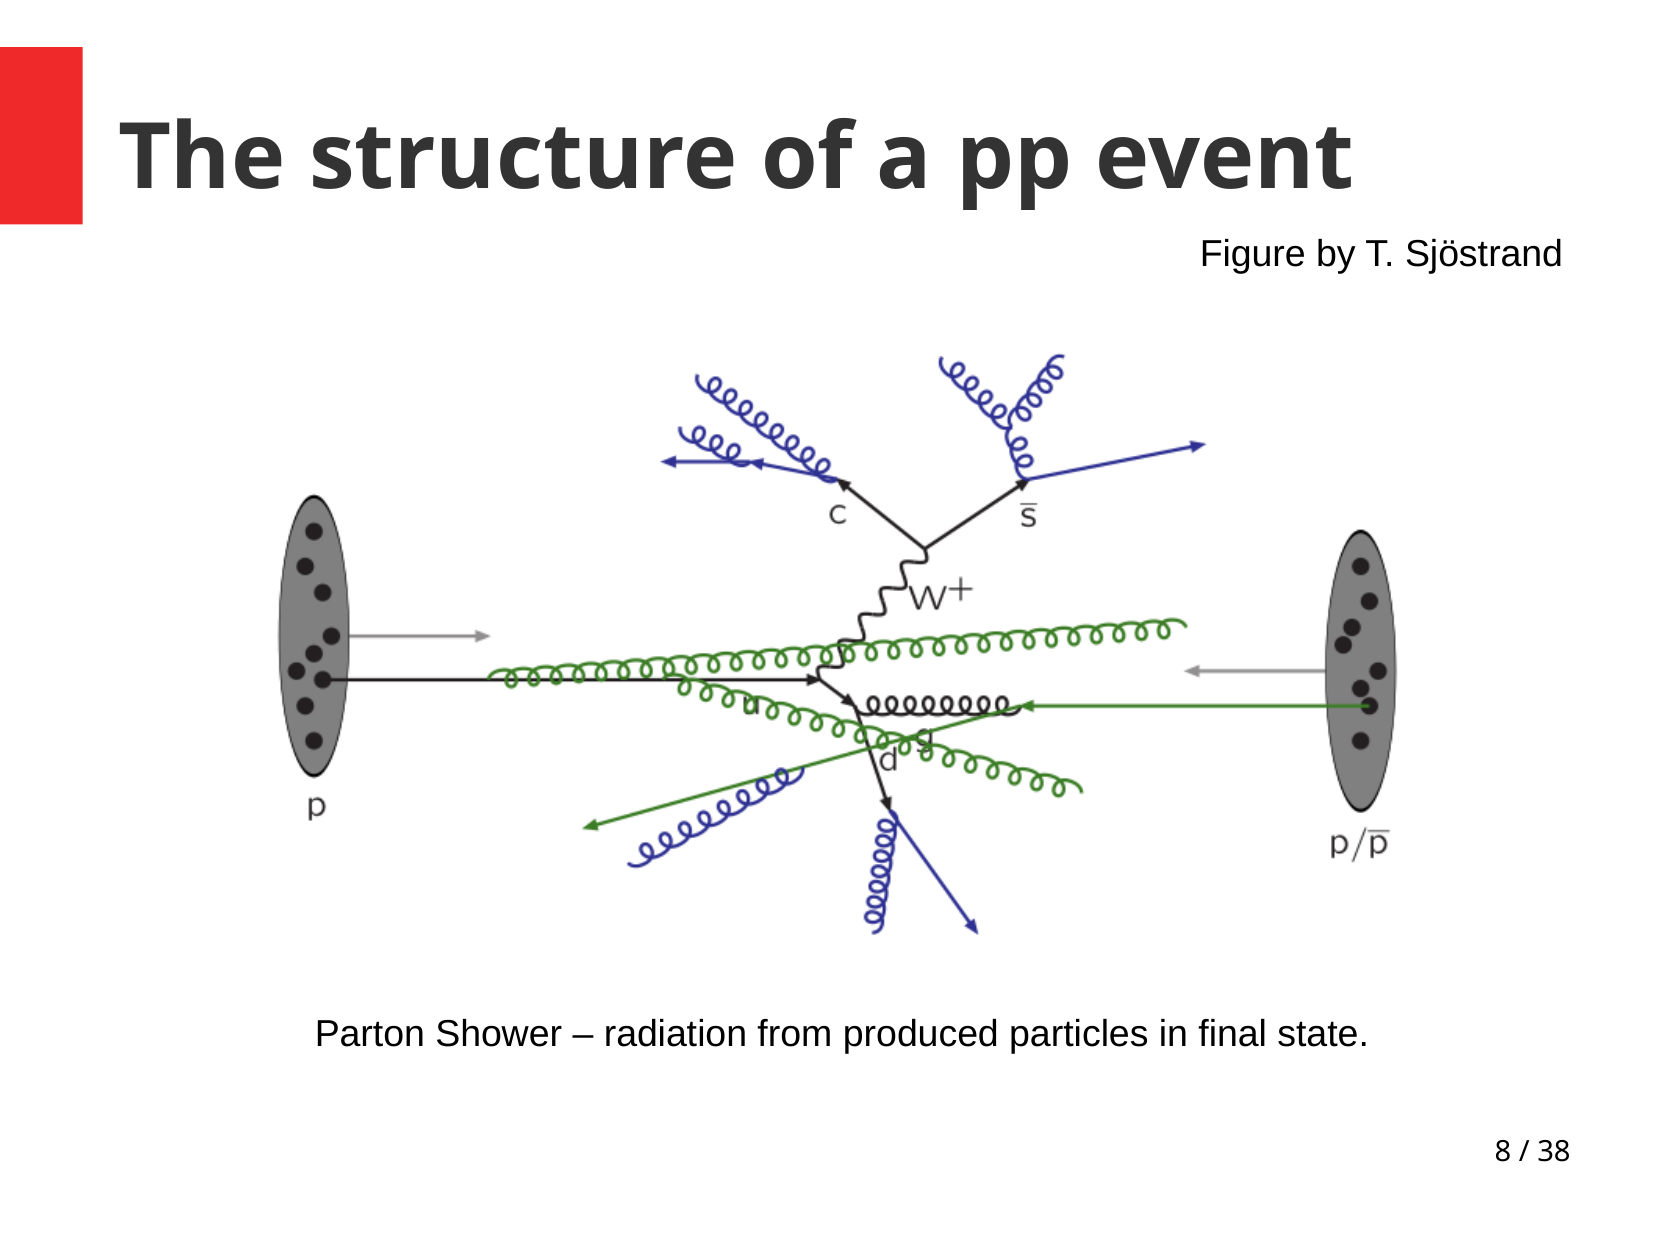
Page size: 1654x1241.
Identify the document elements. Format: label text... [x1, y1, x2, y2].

text_box Figure by T. Sjöstrand [1185, 225, 1591, 282]
text_box Parton Shower – radiation from produced particles in final state. [300, 1010, 1426, 1104]
title The structure of a pp event [118, 49, 1571, 257]
picture [148, 283, 1513, 1010]
